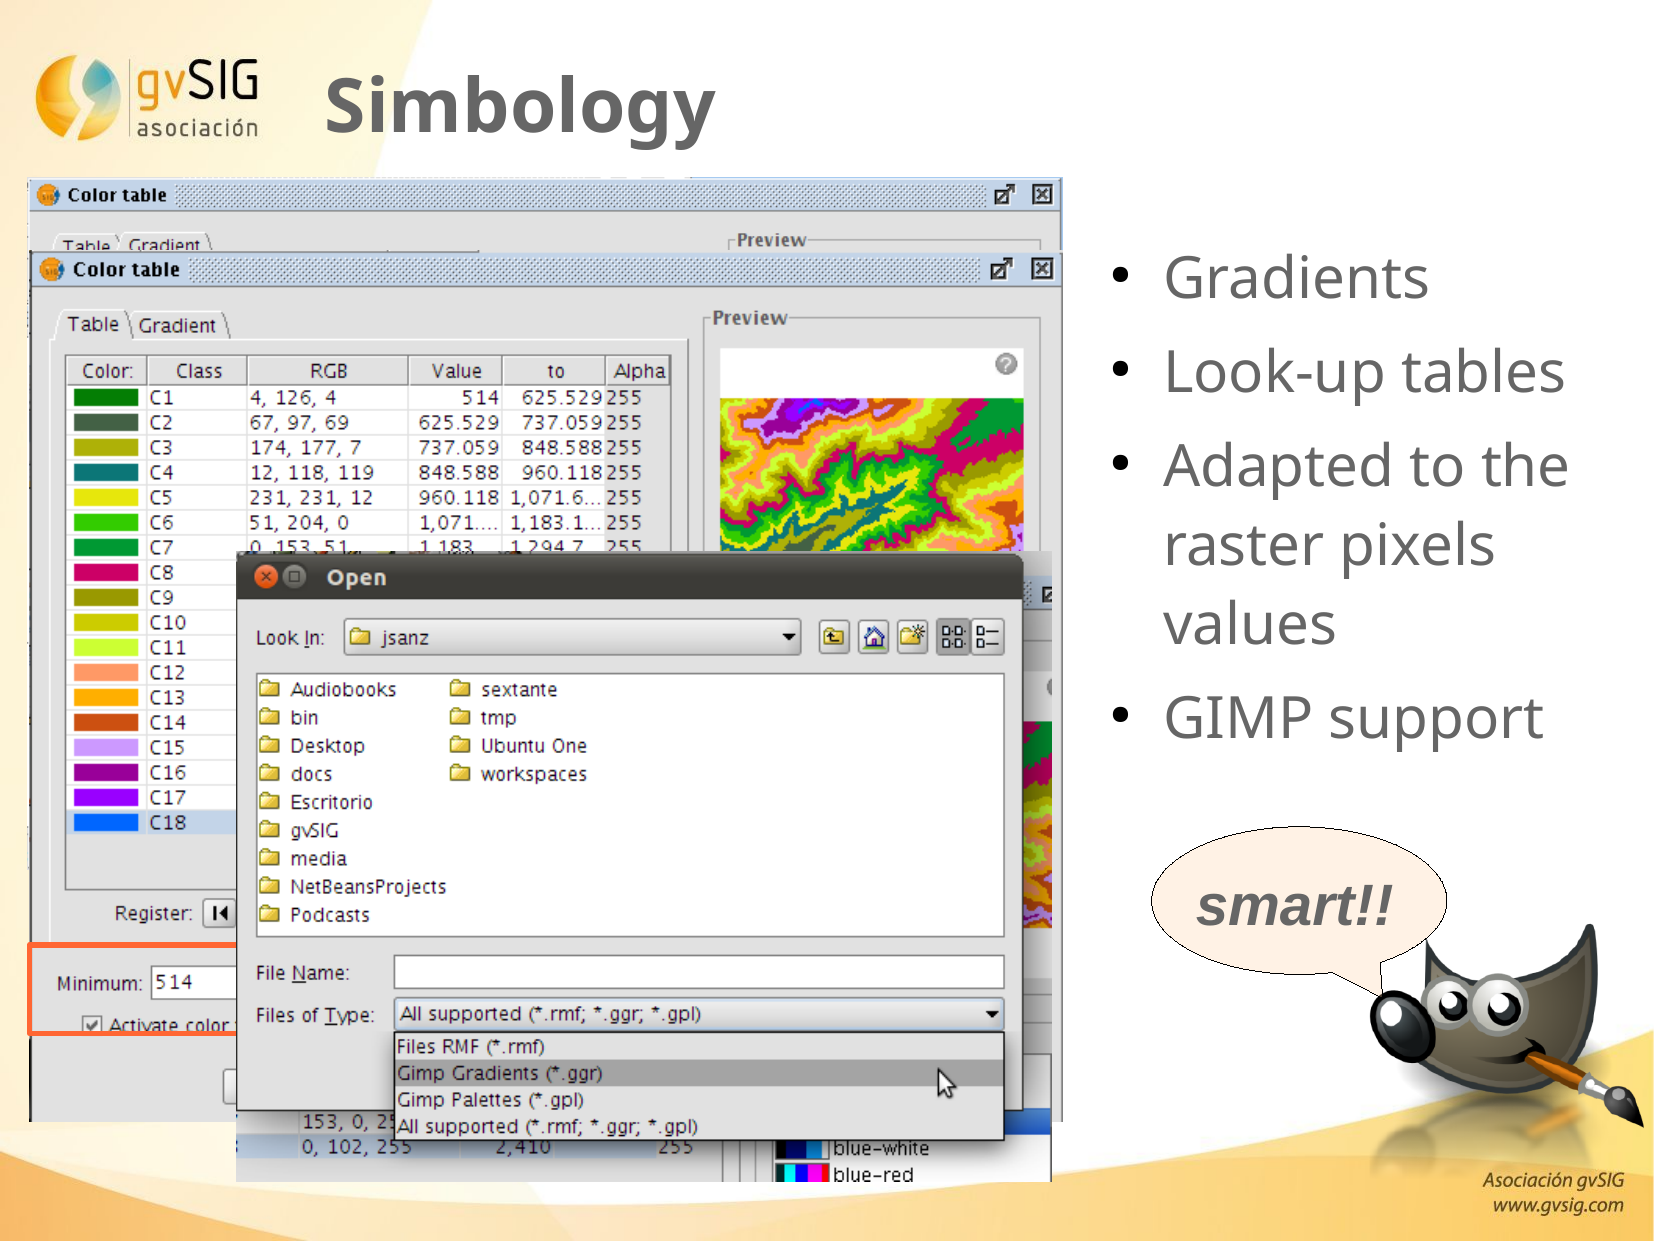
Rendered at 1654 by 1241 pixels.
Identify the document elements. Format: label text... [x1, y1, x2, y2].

text_box [1151, 826, 1447, 999]
list Gradients Look-up tables Adapted to the raster pixels values GIMP support [1092, 236, 1595, 1055]
picture [0, 0, 1654, 1241]
text_box smart!! [1181, 865, 1419, 945]
title Simbology [324, 29, 1625, 178]
